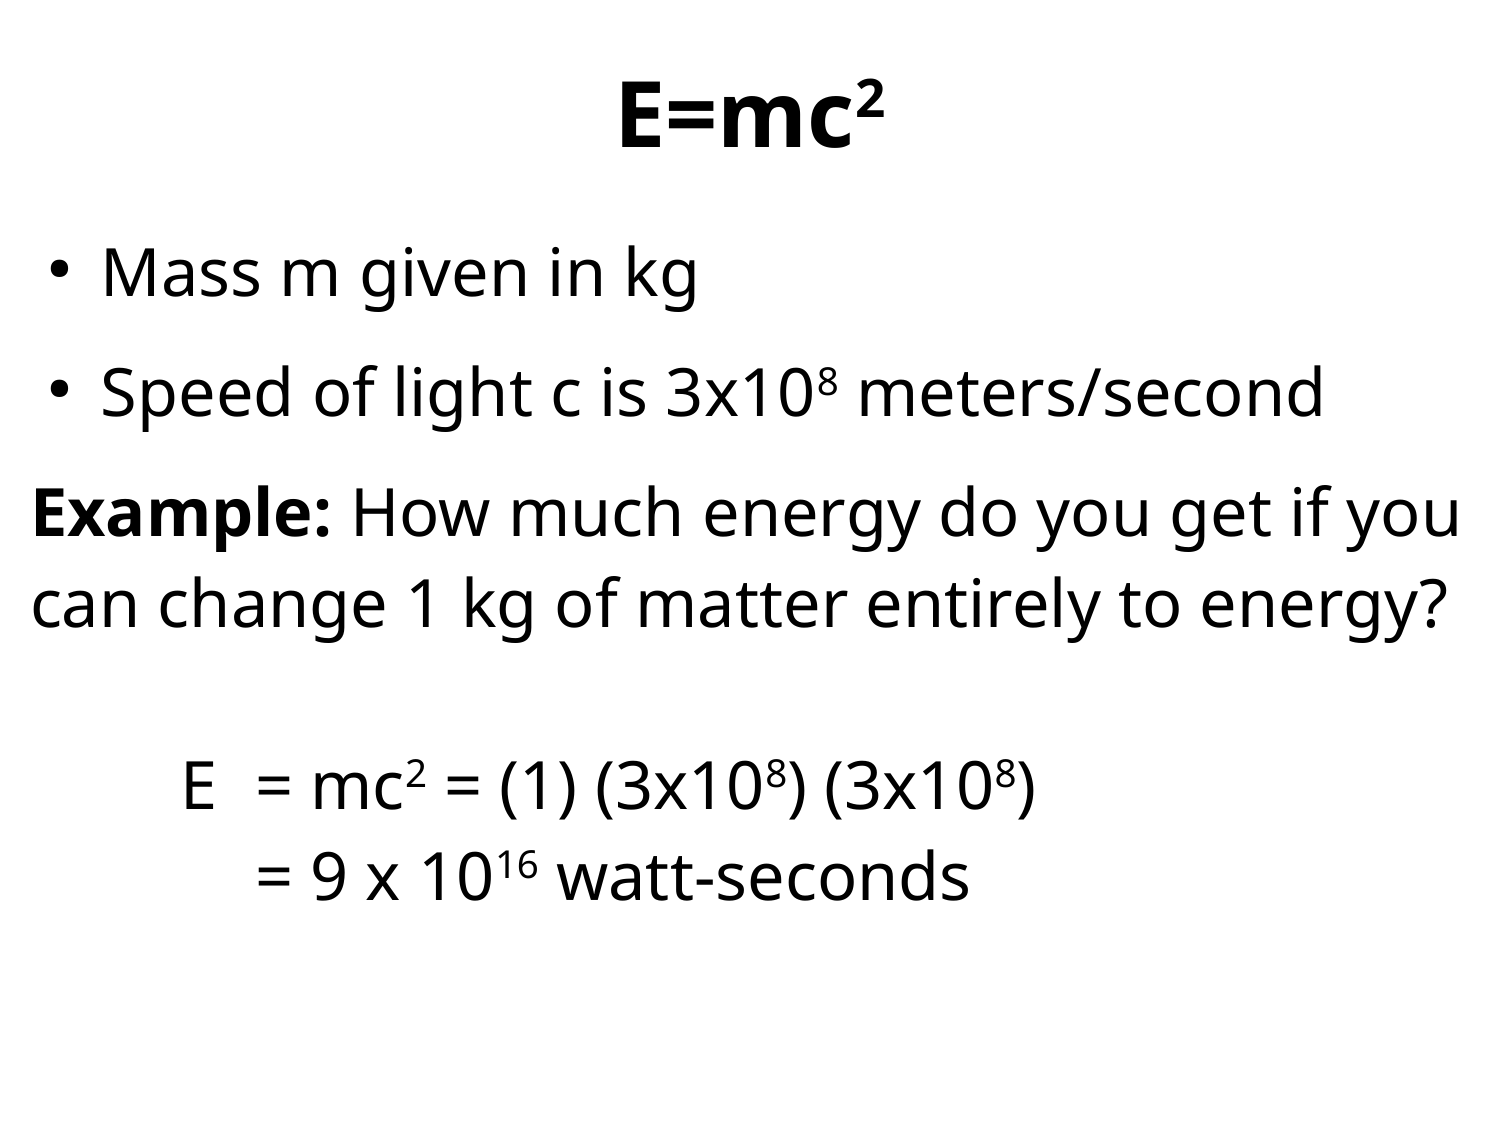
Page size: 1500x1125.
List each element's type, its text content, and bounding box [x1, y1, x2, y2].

list Mass m given in kg Speed of light c is 3x108 meters/second Example: How much energy do you get if you can change 1 kg of matter entirely to energy? E = mc2 = (1) (3x108) (3x108) = 9 x 1016 watt-seconds [30, 224, 1471, 1125]
title E=mc2 [30, 58, 1471, 167]
